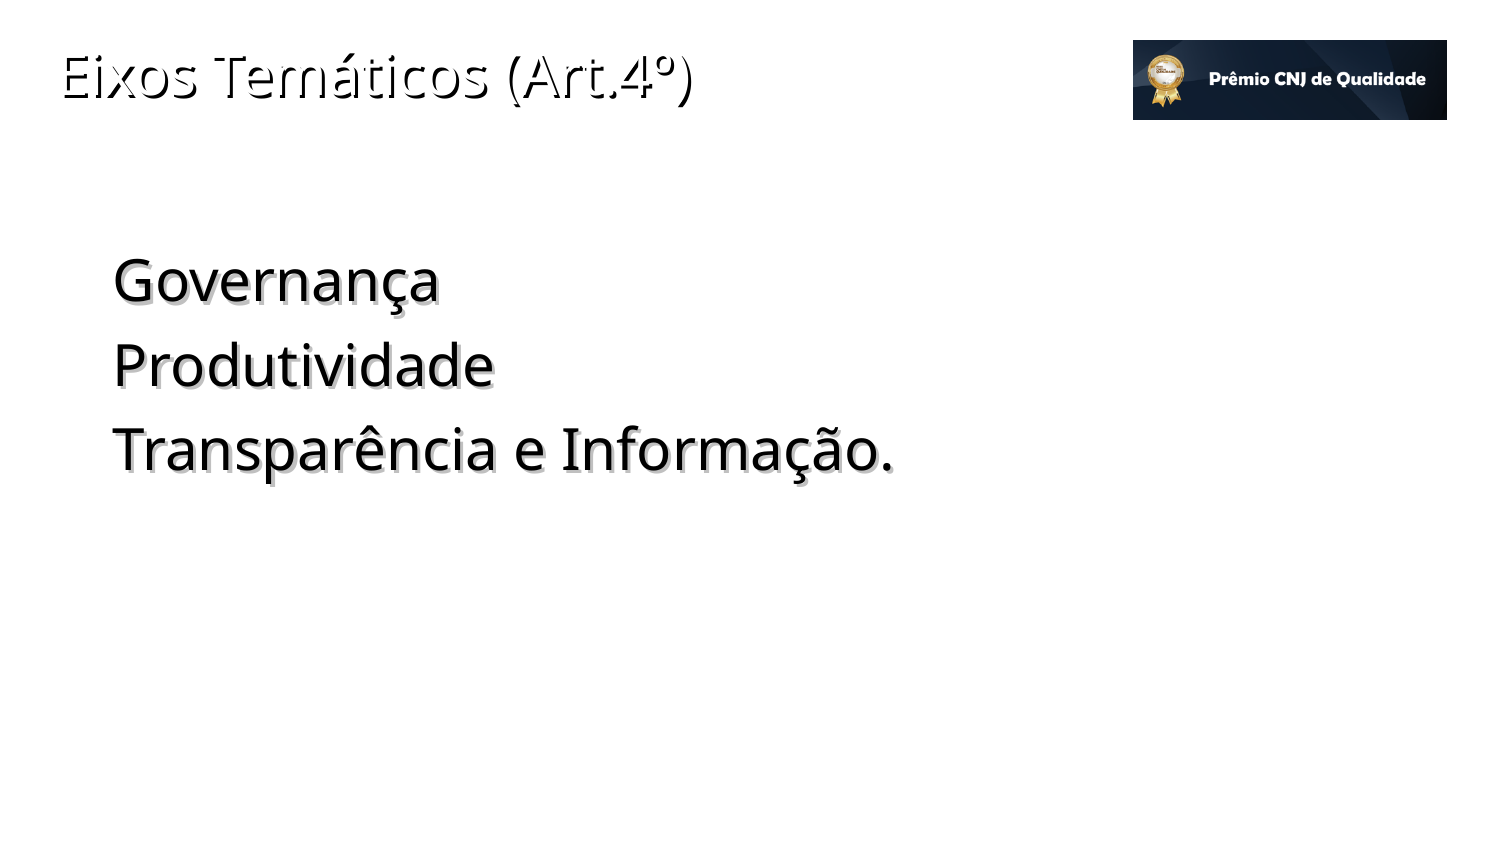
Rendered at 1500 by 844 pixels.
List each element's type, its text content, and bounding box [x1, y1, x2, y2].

title Eixos Temáticos (Art.4º) [41, 29, 1046, 237]
list Governança Produtividade Transparência e Informação. [41, 236, 1223, 591]
picture [1133, 40, 1447, 121]
